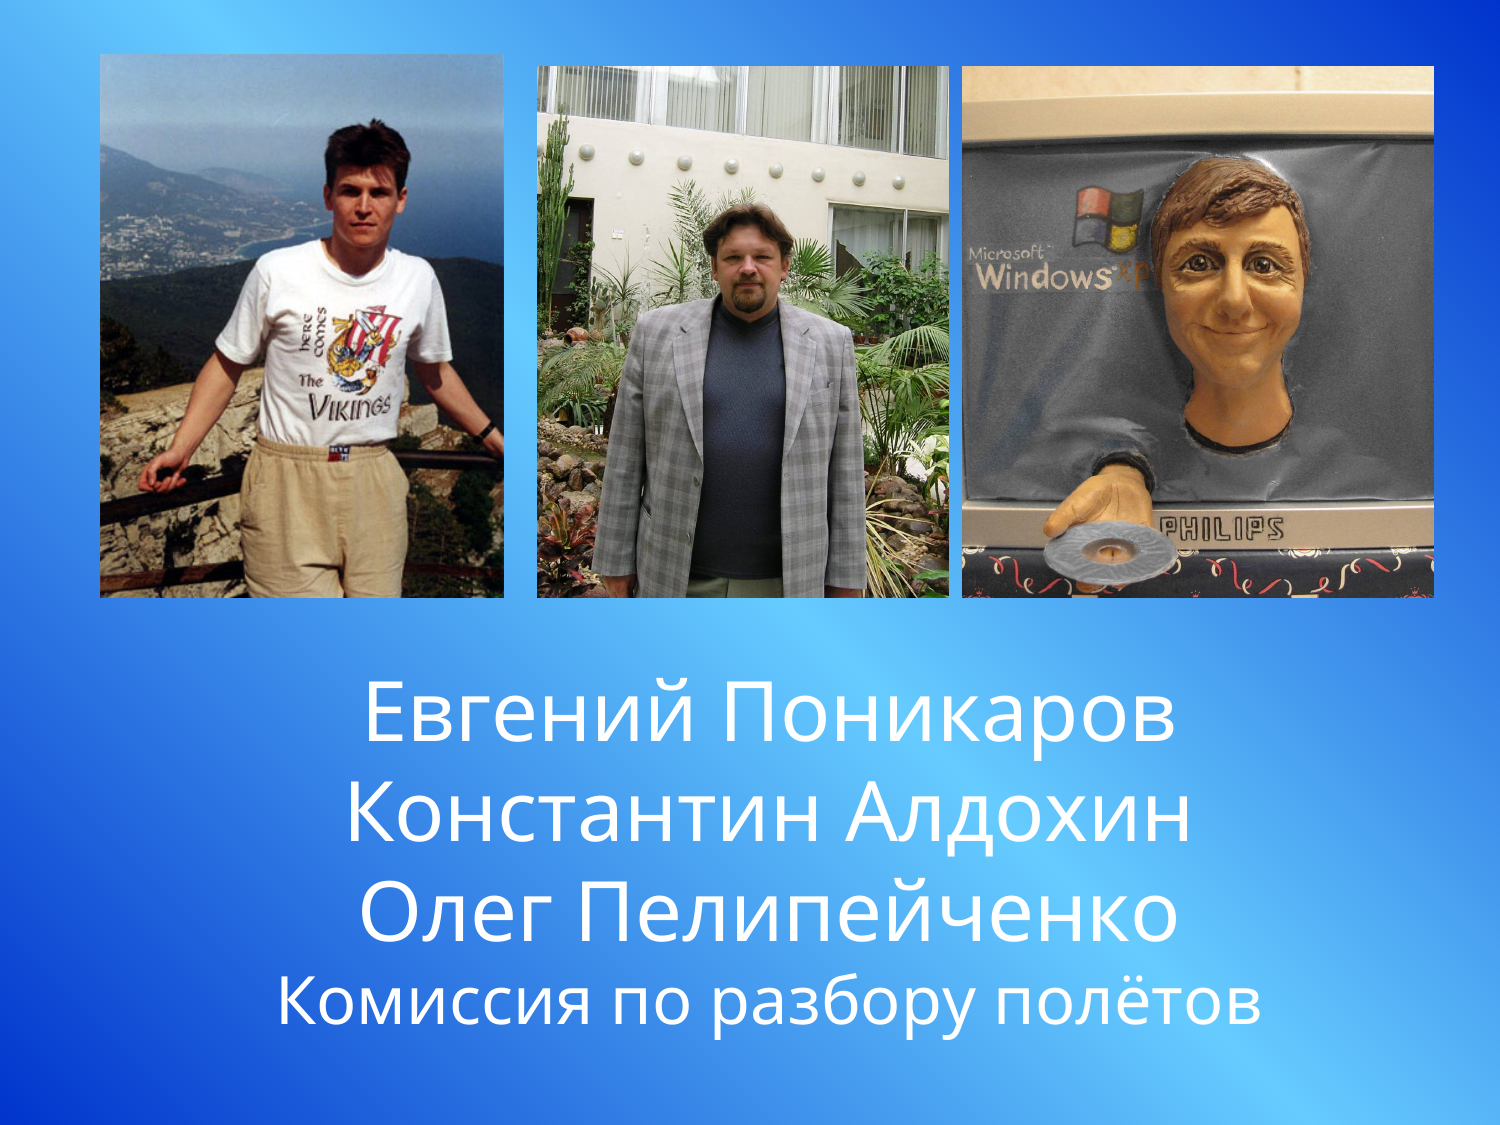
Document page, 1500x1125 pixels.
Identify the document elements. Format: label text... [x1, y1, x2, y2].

text_box Евгений Поникаров Константин Алдохин Олег Пелипейченко Комиссия по разбору полётов [260, 650, 1279, 1125]
picture [962, 66, 1434, 598]
picture [100, 54, 504, 598]
picture [537, 66, 949, 598]
